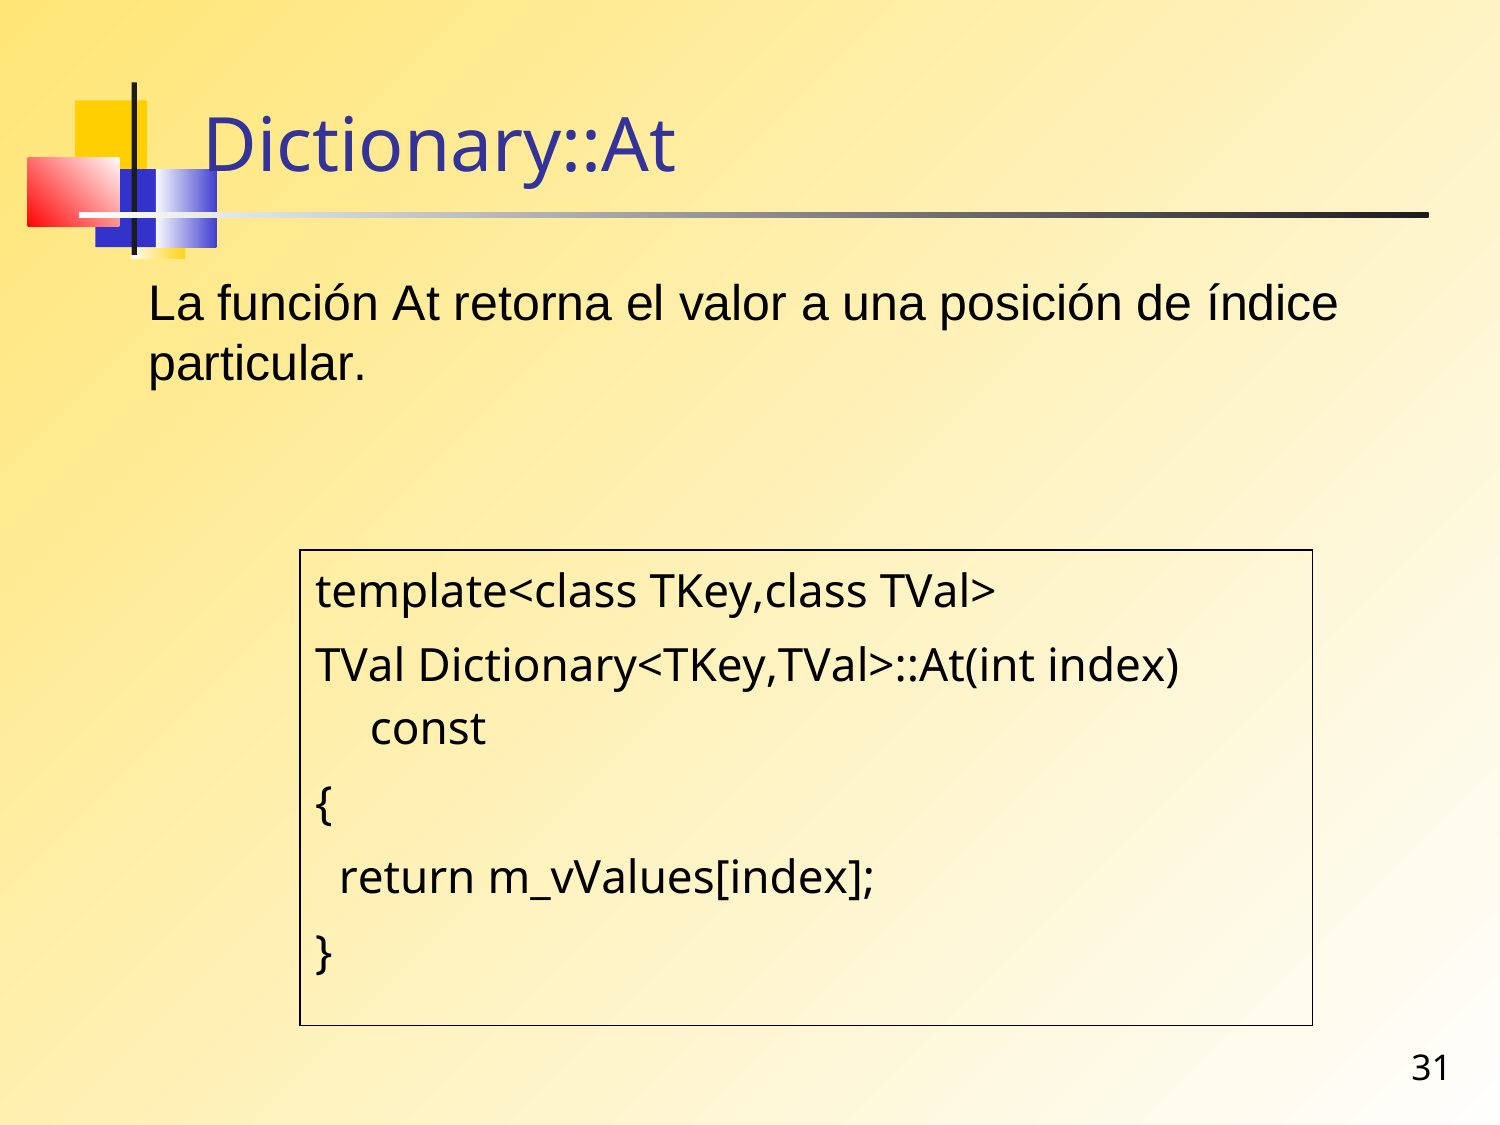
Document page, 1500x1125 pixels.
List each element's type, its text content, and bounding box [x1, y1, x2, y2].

list template<class TKey,class TVal> TVal Dictionary<TKey,TVal>::At(int index) const { return m_vValues[index]; } [299, 549, 1313, 1026]
text_box La función At retorna el valor a una posición de índice particular. [124, 262, 1363, 398]
title Dictionary::At [187, 37, 1466, 201]
